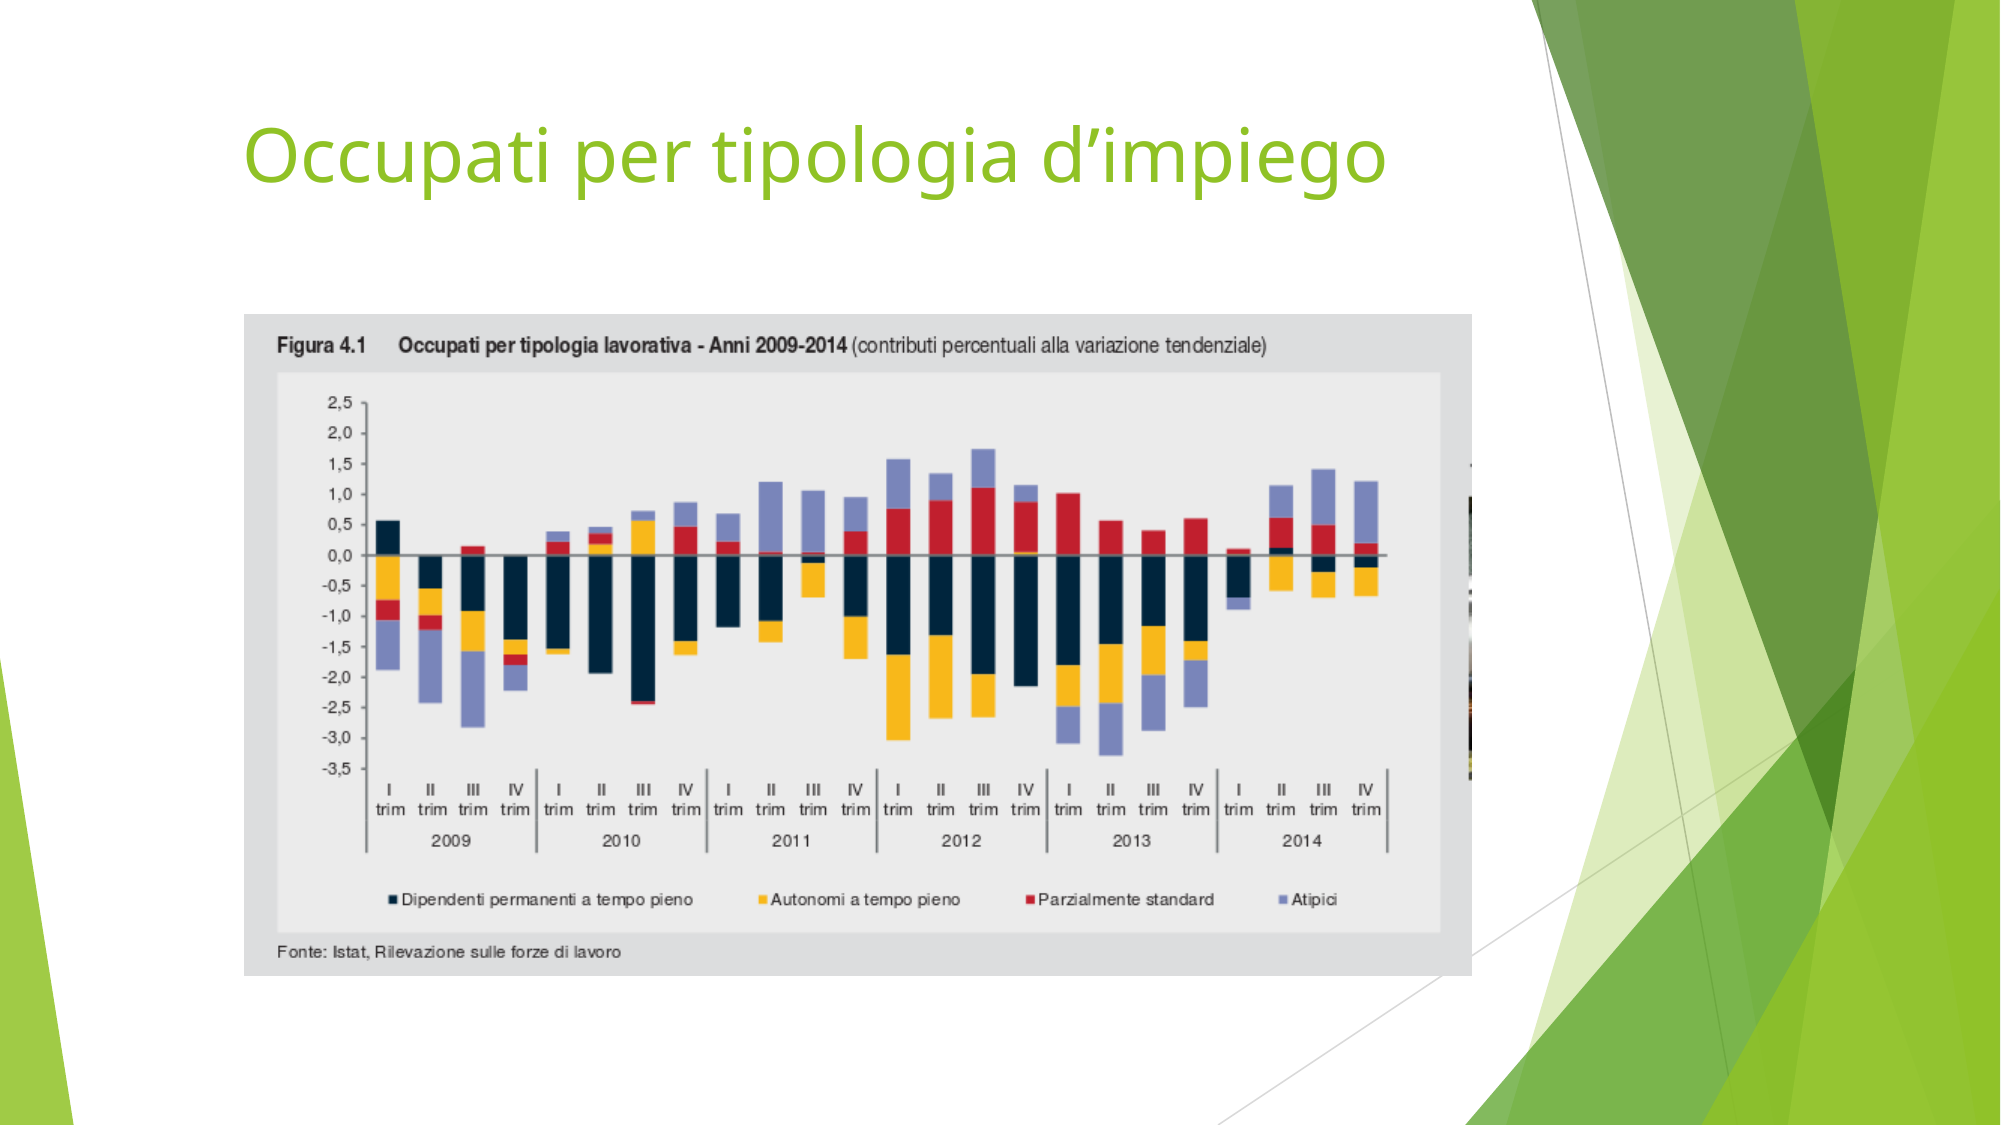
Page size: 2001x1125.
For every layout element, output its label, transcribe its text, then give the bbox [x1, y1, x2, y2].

title Occupati per tipologia d’impiego [111, 99, 1522, 317]
picture [244, 314, 1472, 976]
